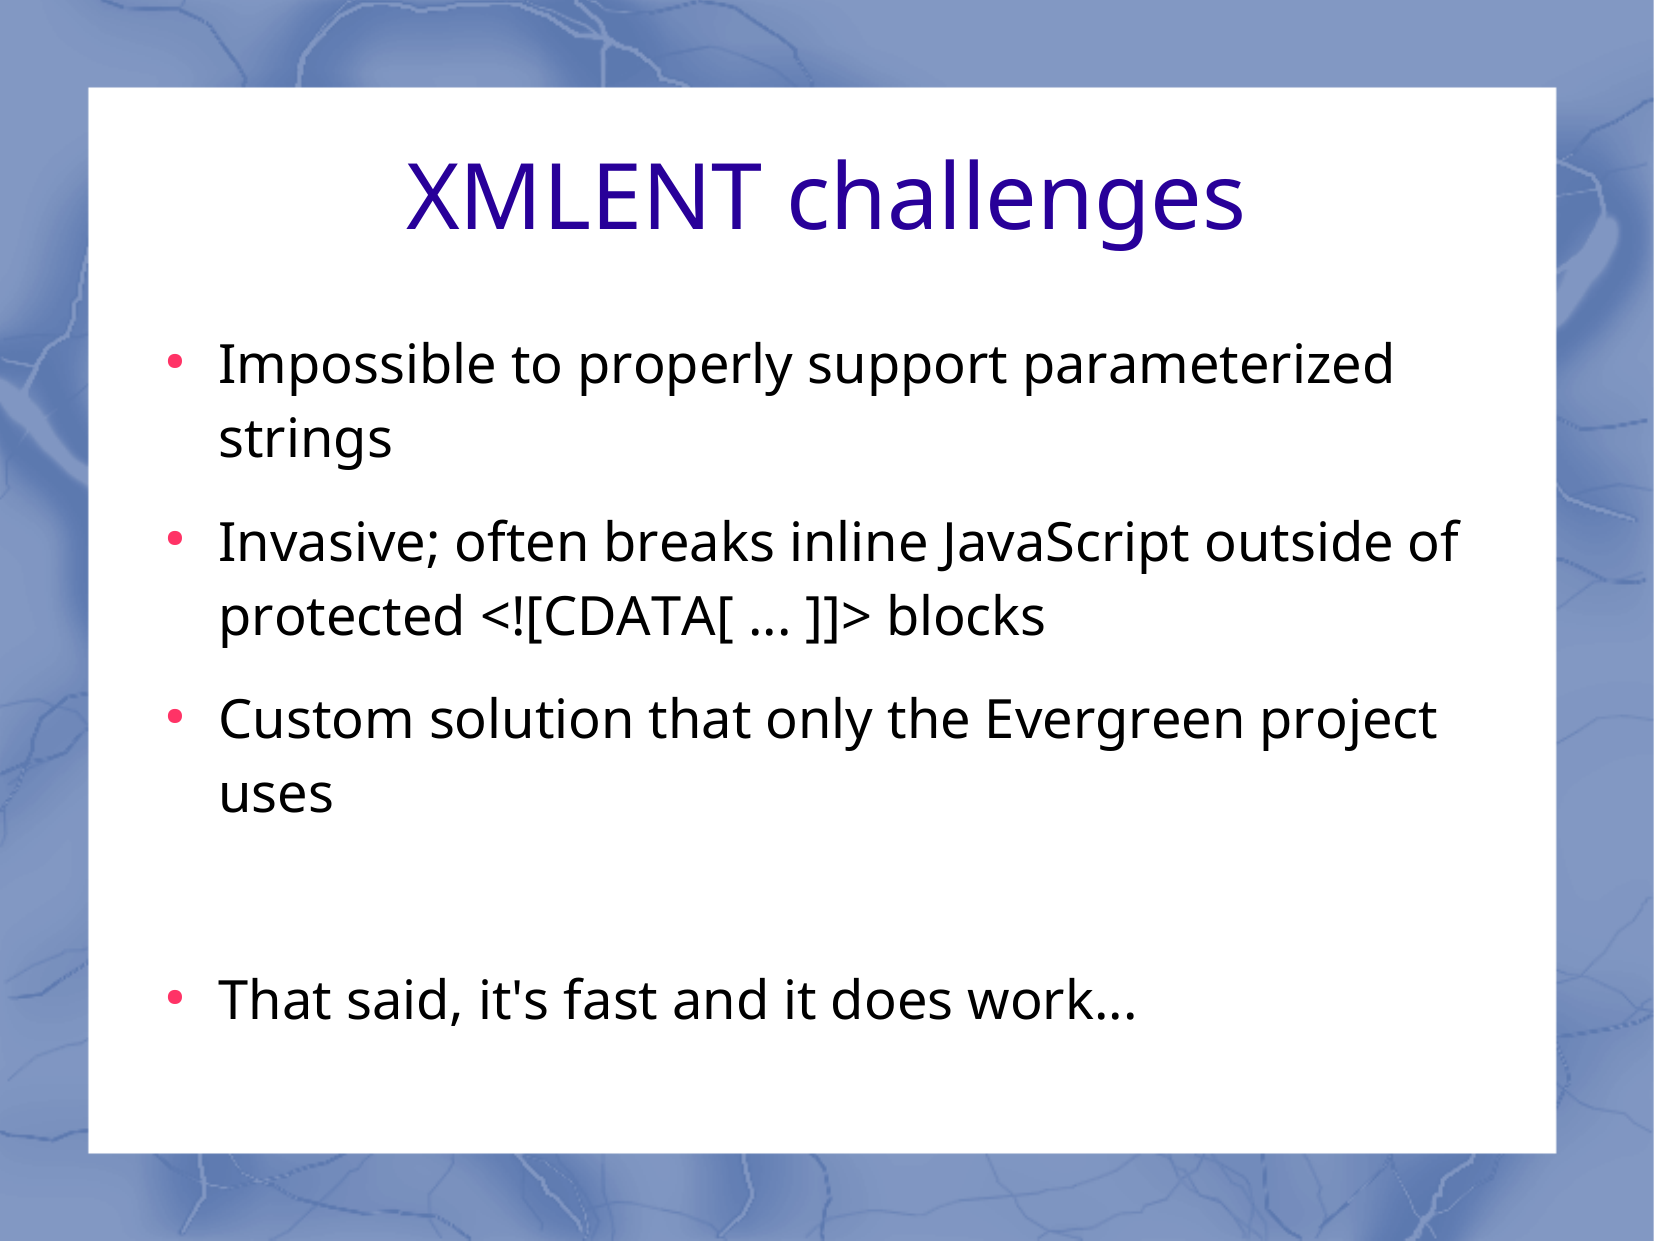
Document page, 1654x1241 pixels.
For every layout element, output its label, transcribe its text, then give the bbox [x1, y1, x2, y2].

picture [0, 0, 1654, 1241]
title XMLENT challenges [118, 98, 1536, 291]
list Impossible to properly support parameterized strings Invasive; often breaks inline JavaScript outside of protected <![CDATA[ ... ]]> blocks Custom solution that only the Evergreen project uses That said, it's fast and it does work... [147, 325, 1506, 1130]
